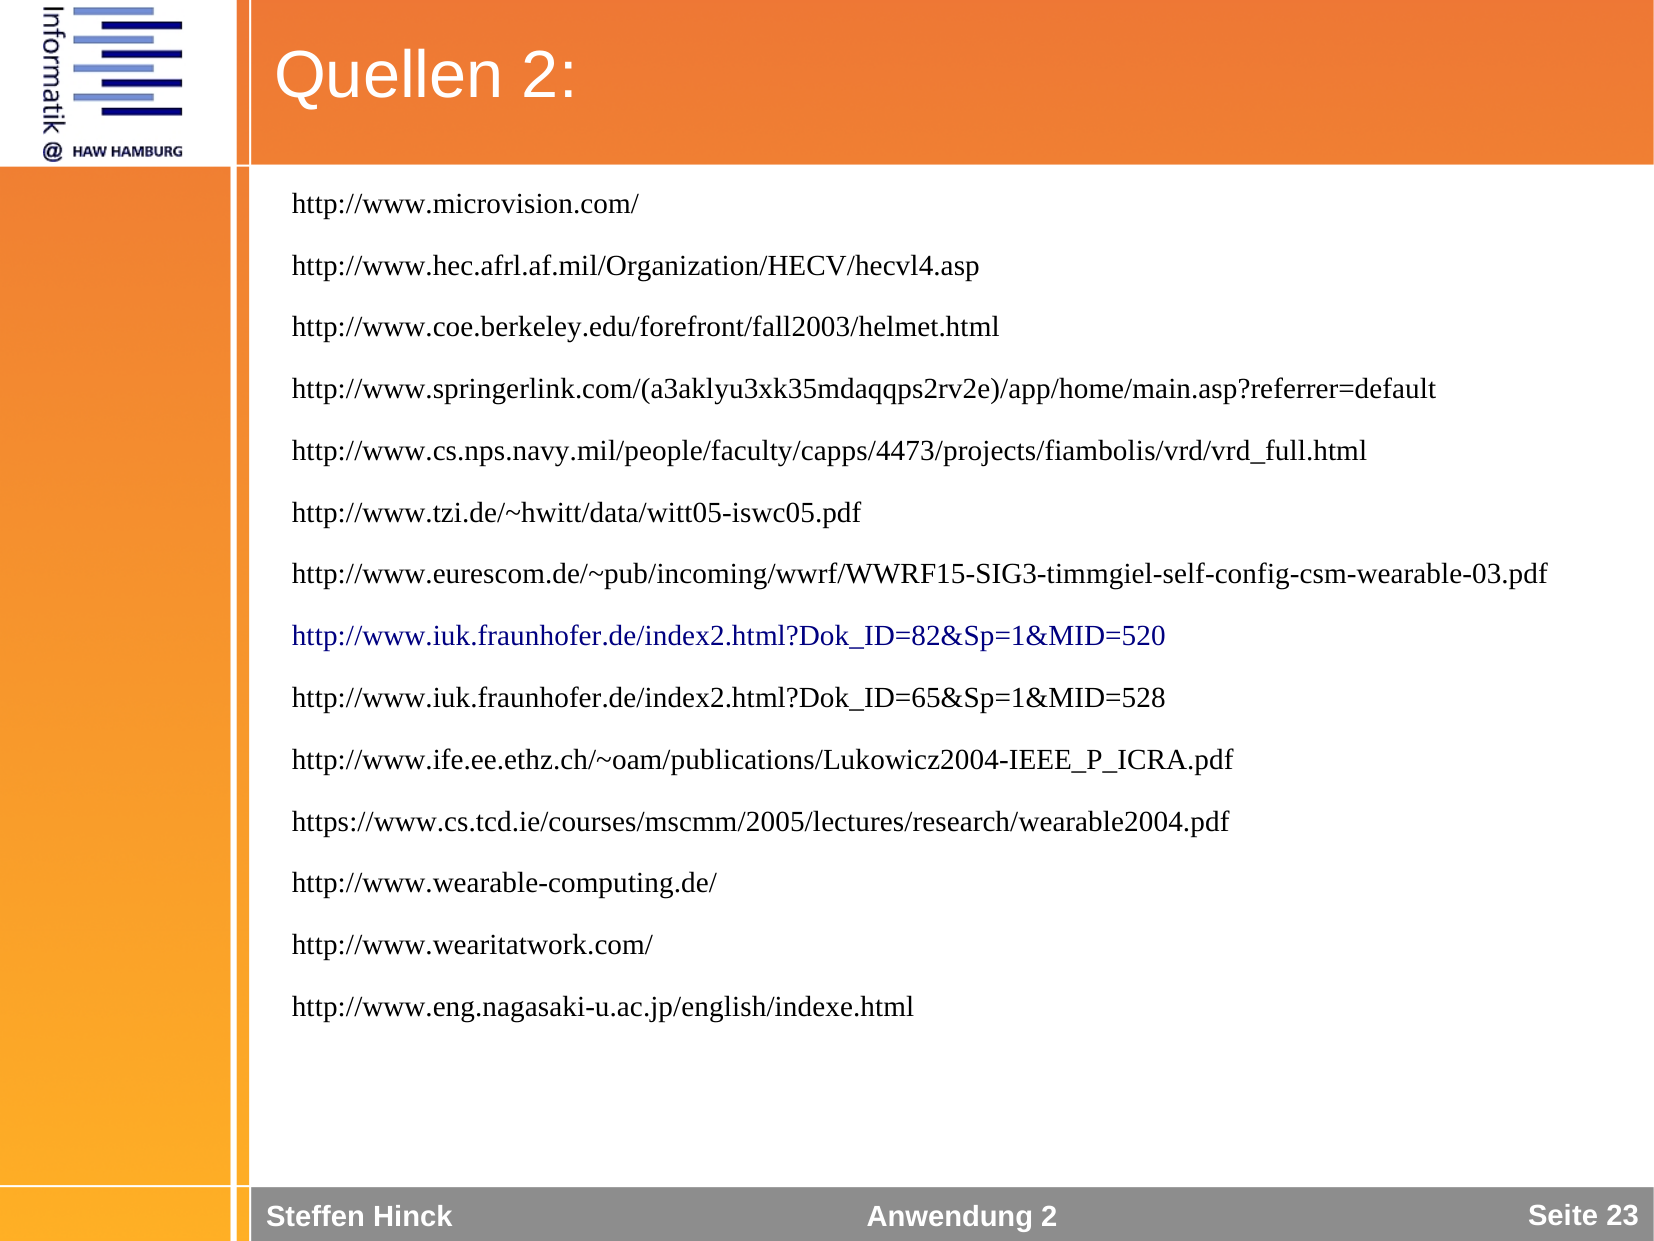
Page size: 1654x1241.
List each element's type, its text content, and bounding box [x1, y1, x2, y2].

picture [43, 5, 186, 162]
picture [0, 0, 1654, 1241]
title Quellen 2: [274, 11, 1651, 137]
list http://www.microvision.com/ http://www.hec.afrl.af.mil/Organization/HECV/hecvl4.asp http://www.coe.berkeley.edu/forefront/fall2003/helmet.html http://www.springerlink.com/(a3aklyu3xk35mdaqqps2rv2e)/app/home/main.asp?referrer=default http://www.cs.nps.navy.mil/people/faculty/capps/4473/projects/fiambolis/vrd/vrd_full.html http://www.tzi.de/~hwitt/data/witt05-iswc05.pdf http://www.eurescom.de/~pub/incoming/wwrf/WWRF15-SIG3-timmgiel-self-config-csm-wearable-03.pdf http://www.iuk.fraunhofer.de/index2.html?Dok_ID=82&Sp=1&MID=520 http://www.iuk.fraunhofer.de/index2.html?Dok_ID=65&Sp=1&MID=528 http://www.ife.ee.ethz.ch/~oam/publications/Lukowicz2004-IEEE_P_ICRA.pdf https://www.cs.tcd.ie/courses/mscmm/2005/lectures/research/wearable2004.pdf http://www.wearable-computing.de/ http://www.wearitatwork.com/ http://www.eng.nagasaki-u.ac.jp/english/indexe.html [274, 187, 1651, 1175]
